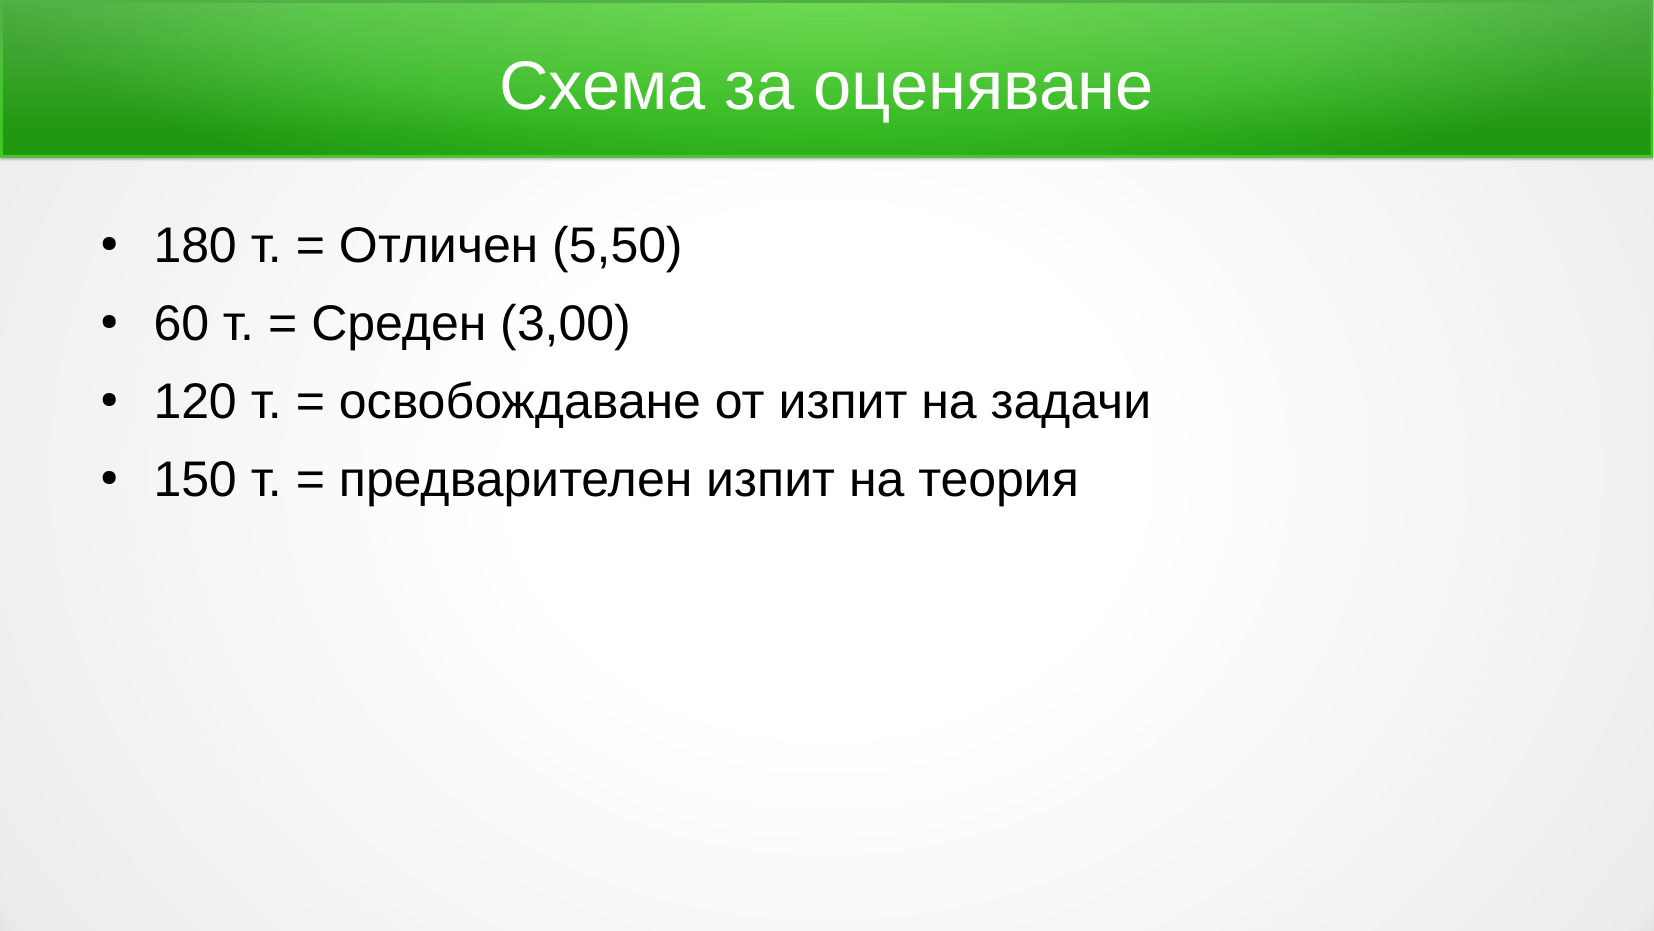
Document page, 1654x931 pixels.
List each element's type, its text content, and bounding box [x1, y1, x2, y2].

title Схема за оценяване [82, 37, 1571, 135]
list 180 т. = Отличен (5,50) 60 т. = Среден (3,00) 120 т. = освобождаване от изпит на задачи 150 т. = предварителен изпит на теория [82, 217, 1538, 839]
